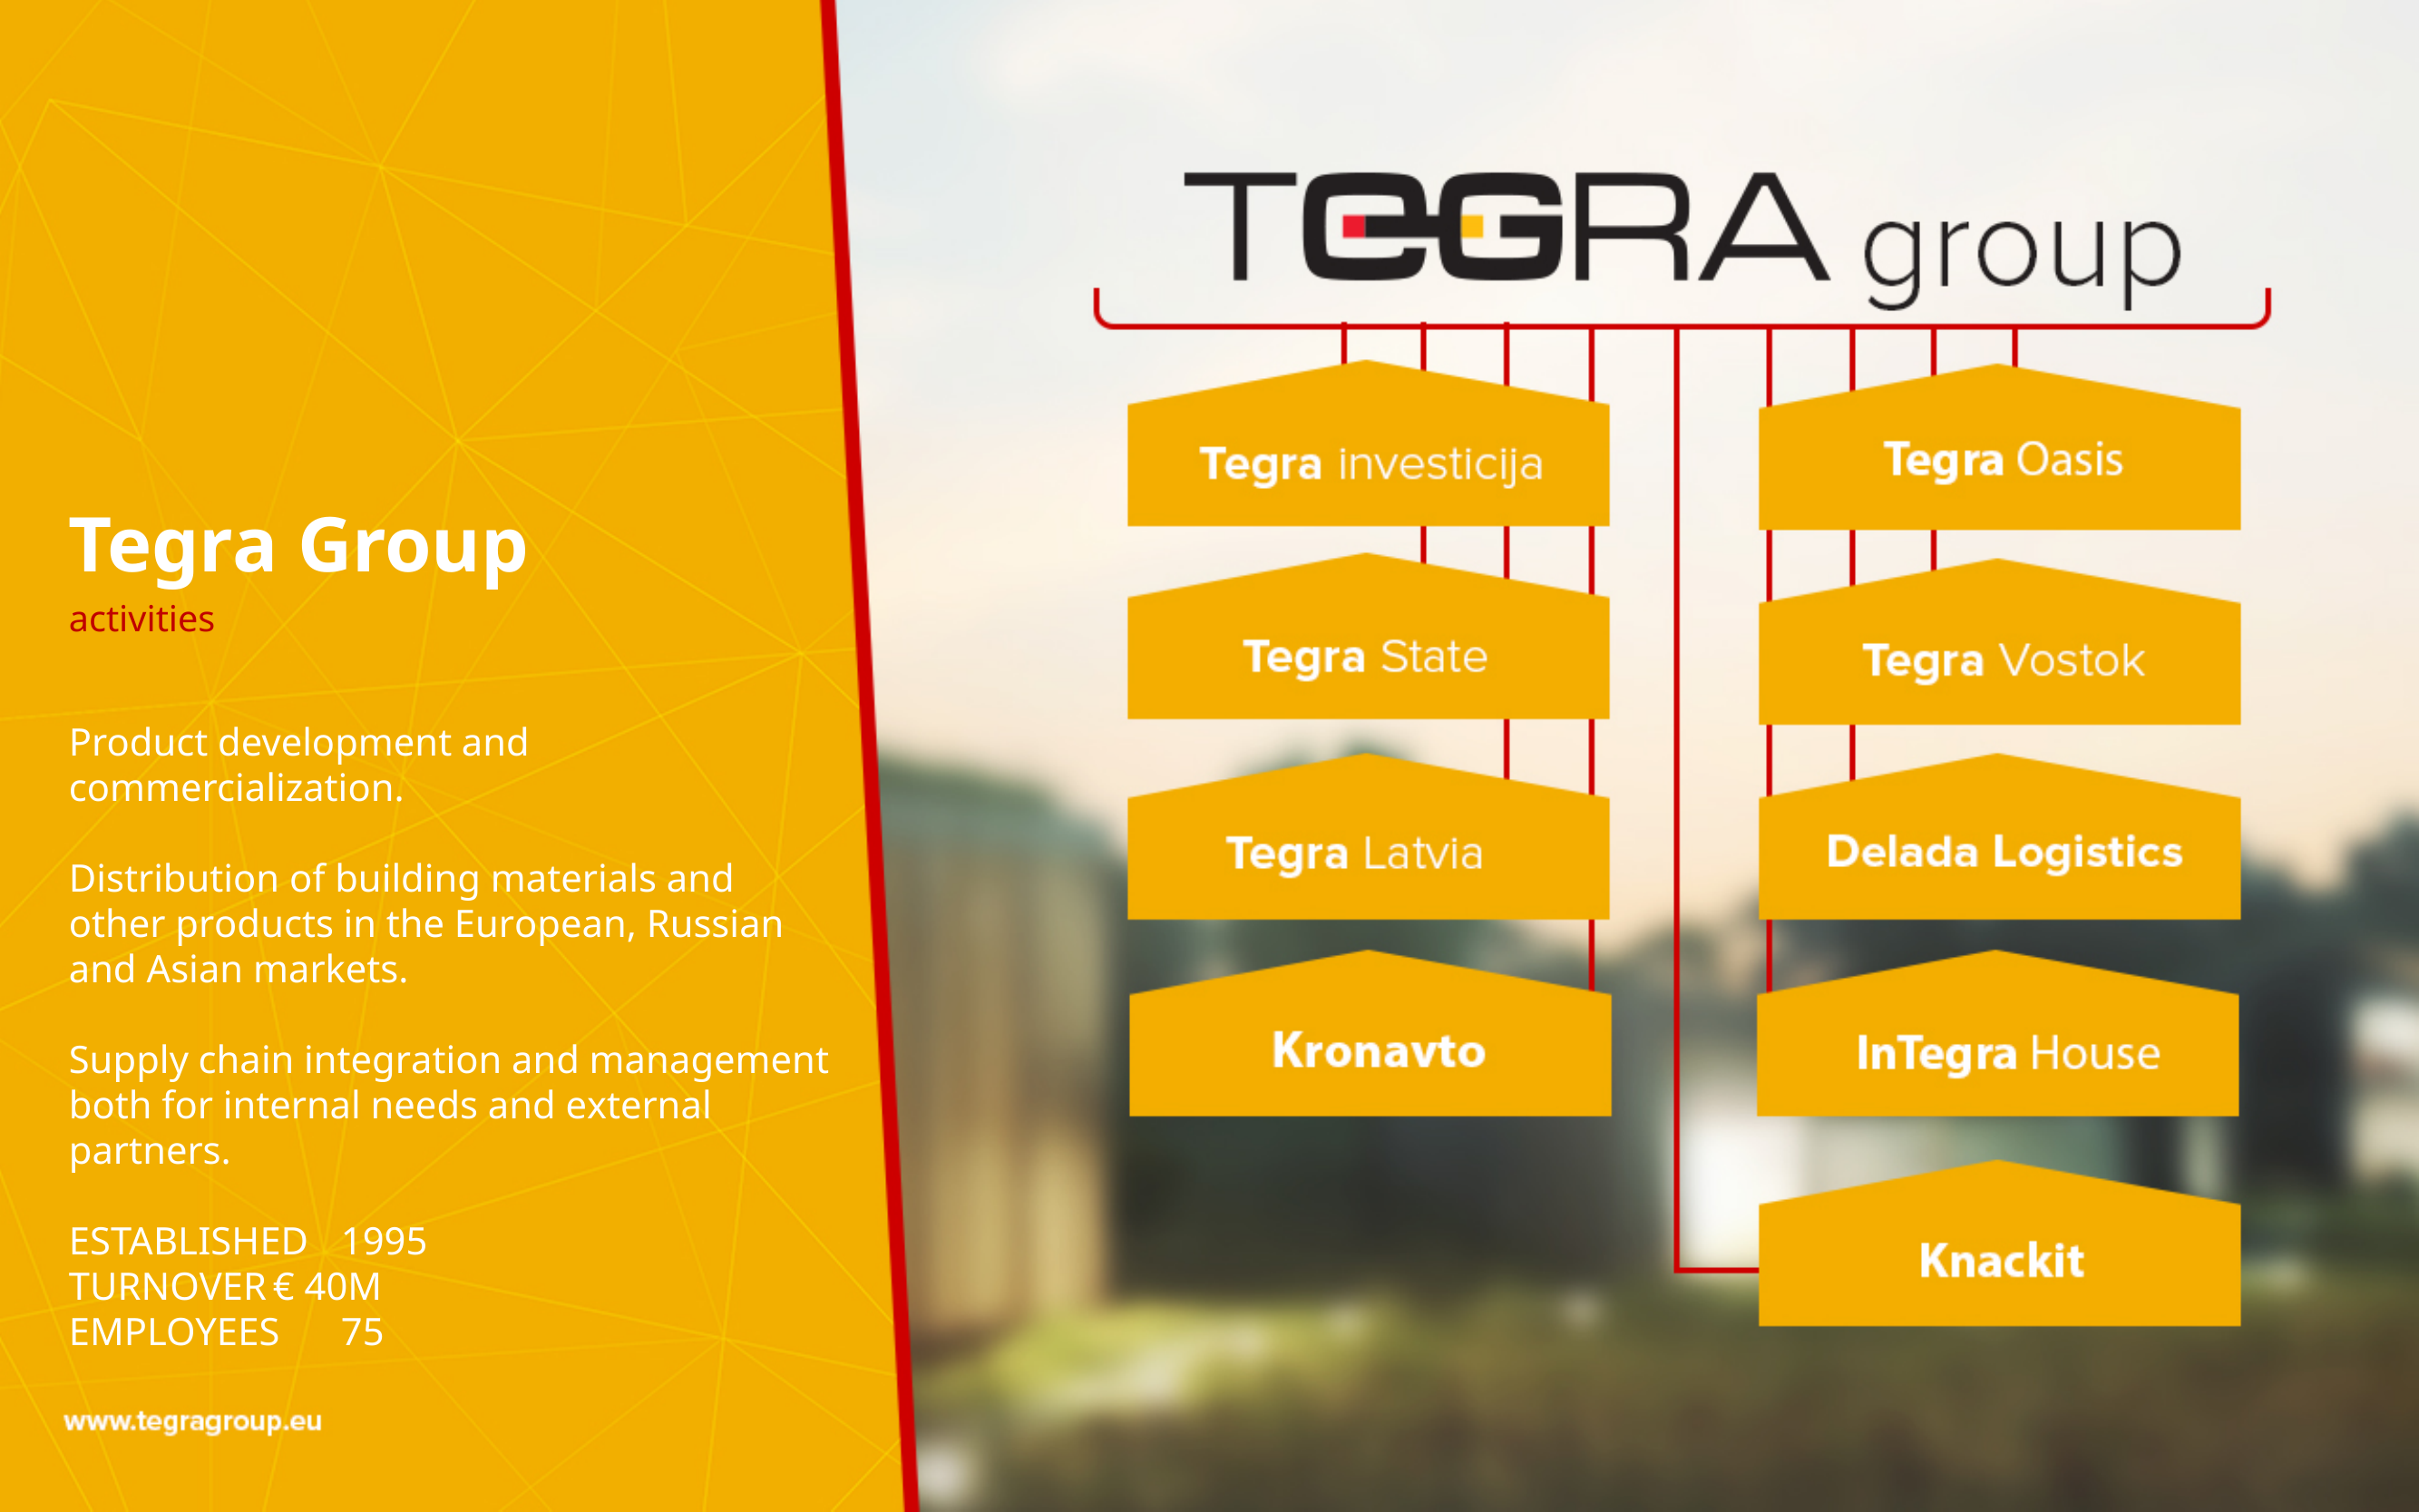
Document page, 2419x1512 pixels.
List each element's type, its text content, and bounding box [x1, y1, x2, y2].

picture [0, 0, 2419, 1512]
text_box Product development and commercialization. Distribution of building materials and other products in the European, Russian and Asian markets. Supply chain integration and management both for internal needs and external partners. ESTABLISHED 1995 TURNOVER € 40M EMPLOYEES 75 [54, 711, 851, 1321]
text_box activities [54, 589, 746, 647]
text_box Tegra Group [54, 489, 746, 589]
